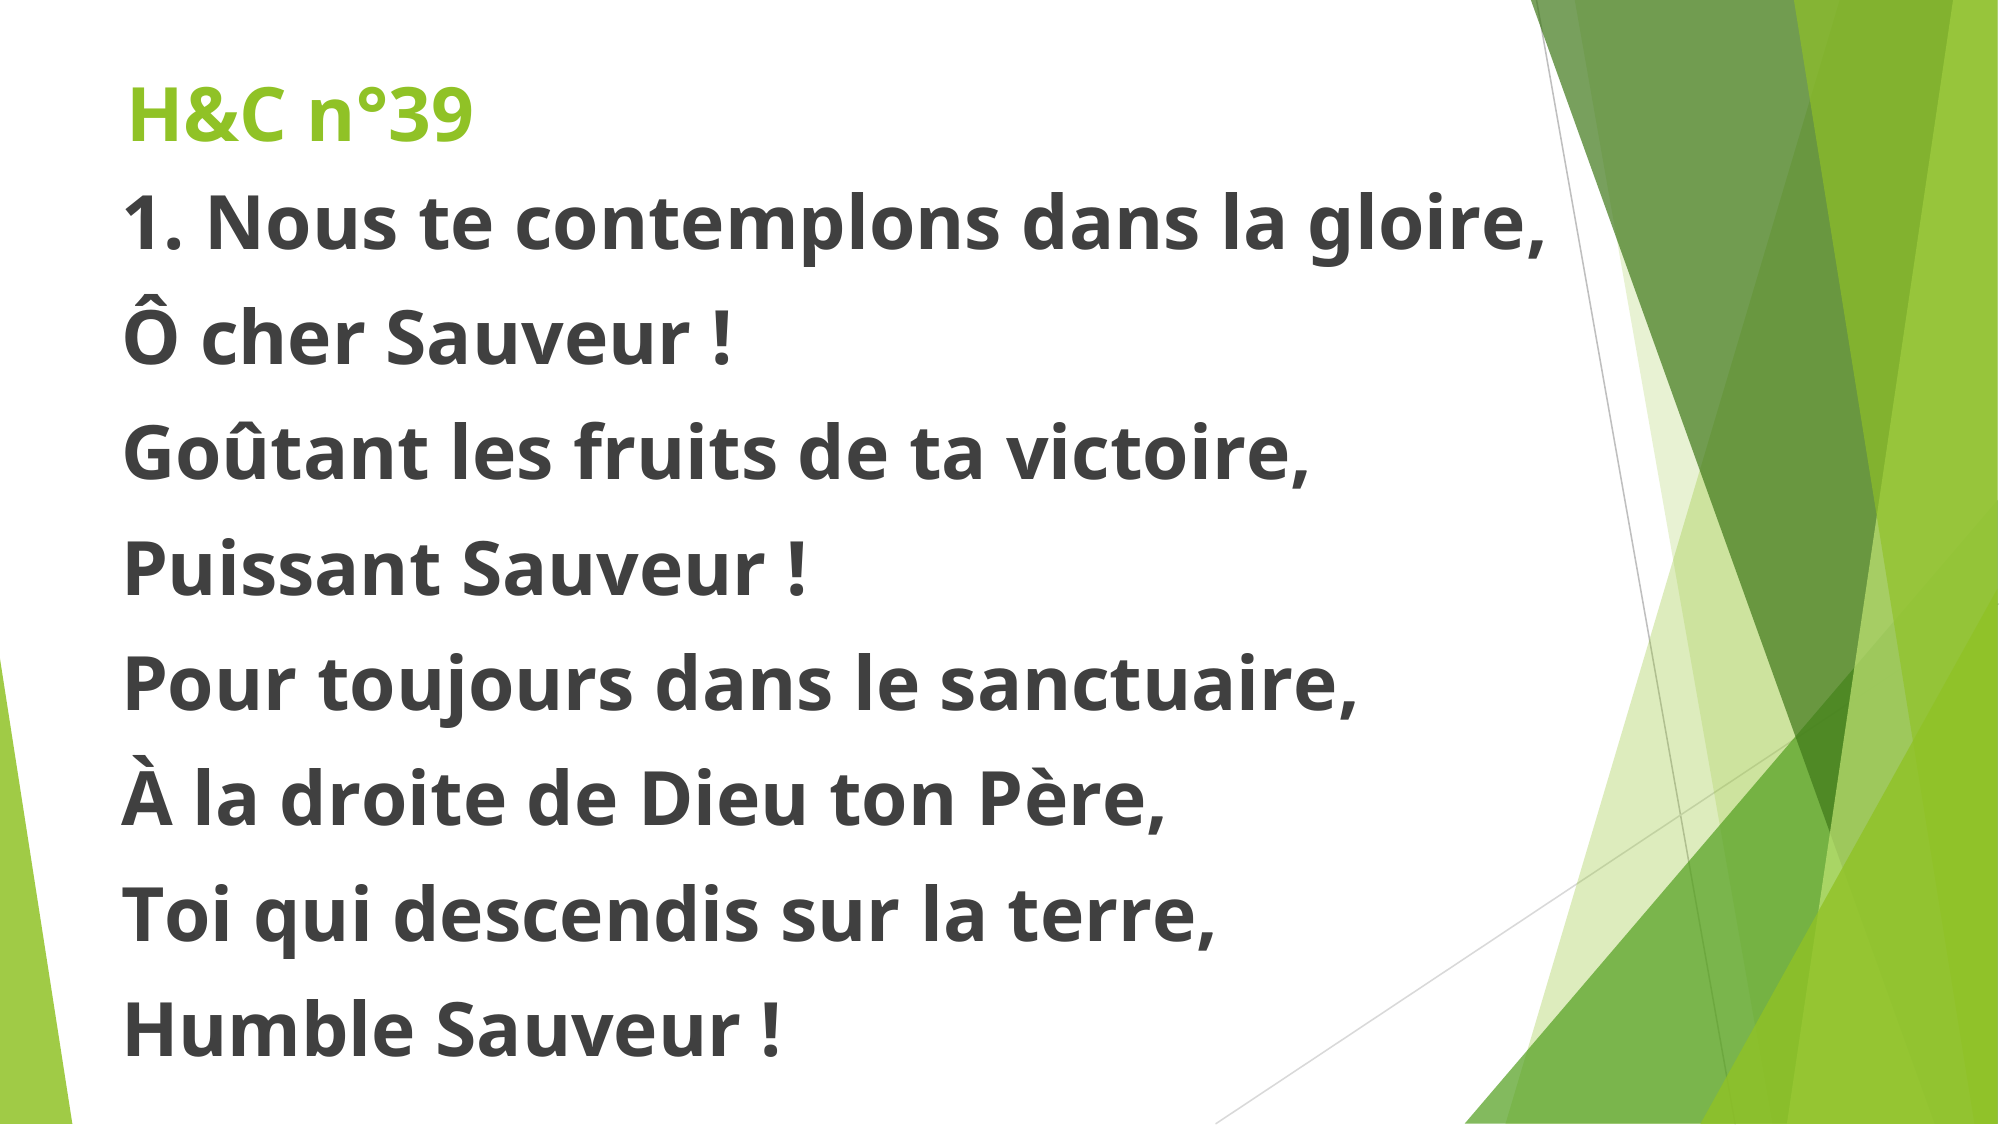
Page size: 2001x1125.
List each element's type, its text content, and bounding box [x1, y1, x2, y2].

text_box H&C n°39 [111, 59, 1522, 153]
text_box 1. Nous te contemplons dans la gloire, Ô cher Sauveur ! Goûtant les fruits de ta victoire, Puissant Sauveur ! Pour toujours dans le sanctuaire, À la droite de Dieu ton Père, Toi qui descendis sur la terre, Humble Sauveur ! [106, 153, 1973, 1037]
